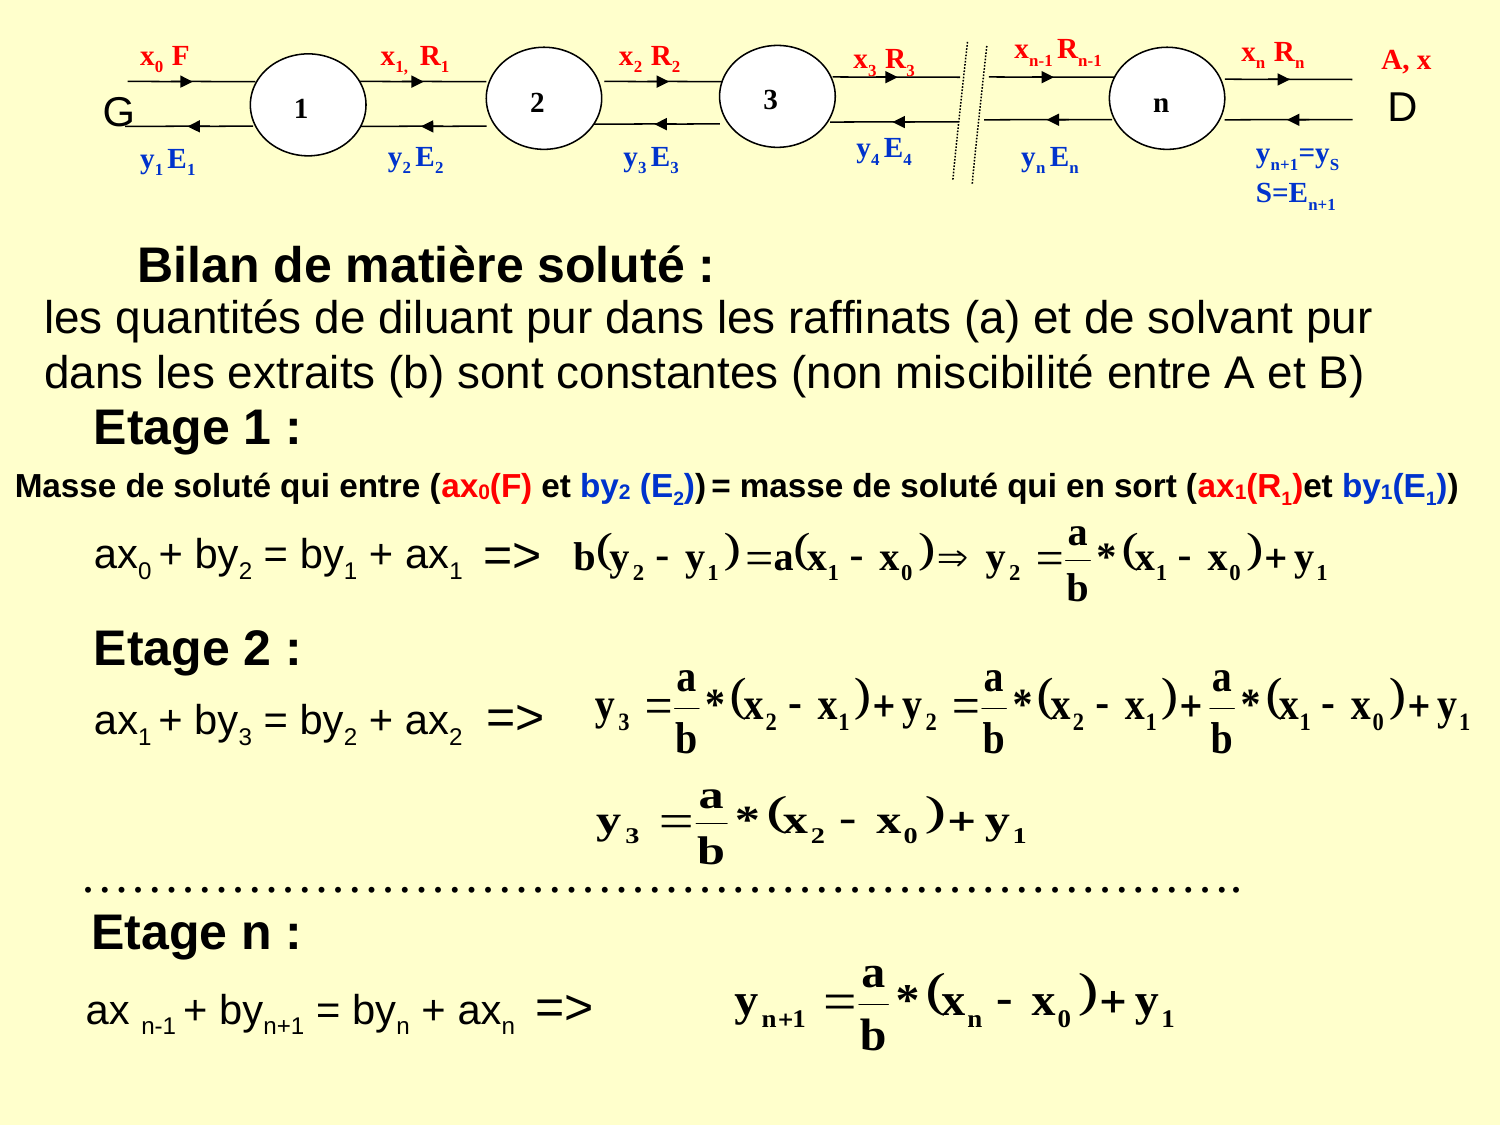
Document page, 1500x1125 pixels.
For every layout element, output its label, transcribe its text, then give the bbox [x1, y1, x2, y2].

text_box A, x [1366, 32, 1462, 93]
text_box [250, 53, 367, 156]
text_box [719, 45, 836, 148]
chart [590, 771, 1034, 872]
text_box ……………………………………………………………. [65, 834, 1393, 910]
chart [590, 649, 1475, 762]
text_box xn Rn [1226, 24, 1320, 80]
text_box [486, 47, 602, 150]
text_box x2 R2 [604, 28, 710, 84]
text_box Masse de soluté qui entre (ax0(F) et by2 (E2)) = masse de soluté qui en sort (ax1(R1)et by1(E1)) [0, 456, 1500, 518]
text_box 2 [515, 75, 585, 127]
text_box x0 F [125, 28, 271, 84]
text_box y2 E2 [373, 129, 475, 171]
text_box [1109, 47, 1225, 150]
text_box y4 E4 [841, 121, 943, 175]
text_box ax1 + by3 = by2 + ax2 => [79, 677, 590, 761]
text_box yn+1=yS S=En+1 [1241, 126, 1405, 231]
text_box y1 E1 [125, 131, 227, 185]
text_box ax n-1 + byn+1 = byn + axn => [70, 966, 729, 1048]
text_box Etage n : [76, 891, 335, 968]
text_box x1, R1 [365, 28, 472, 84]
chart [729, 944, 1182, 1059]
text_box Etage 2 : [79, 607, 321, 677]
text_box Bilan de matière soluté : [122, 224, 746, 301]
text_box x3 R3 [838, 31, 950, 88]
text_box Etage 1 : [79, 387, 321, 456]
text_box les quantités de diluant pur dans les raffinats (a) et de solvant pur dans les extraits (b) sont constantes (non miscibilité entre A et B) [29, 279, 1500, 406]
text_box D [1372, 71, 1432, 137]
chart [570, 518, 1332, 609]
text_box n [1138, 75, 1209, 127]
text_box y3 E3 [608, 129, 710, 165]
text_box 1 [279, 81, 350, 133]
text_box 3 [748, 72, 819, 124]
text_box => [468, 518, 565, 591]
text_box ax0 + by2 = by1 + ax1 [79, 519, 511, 592]
text_box yn En [1006, 129, 1108, 180]
text_box xn-1 Rn-1 [999, 22, 1139, 78]
